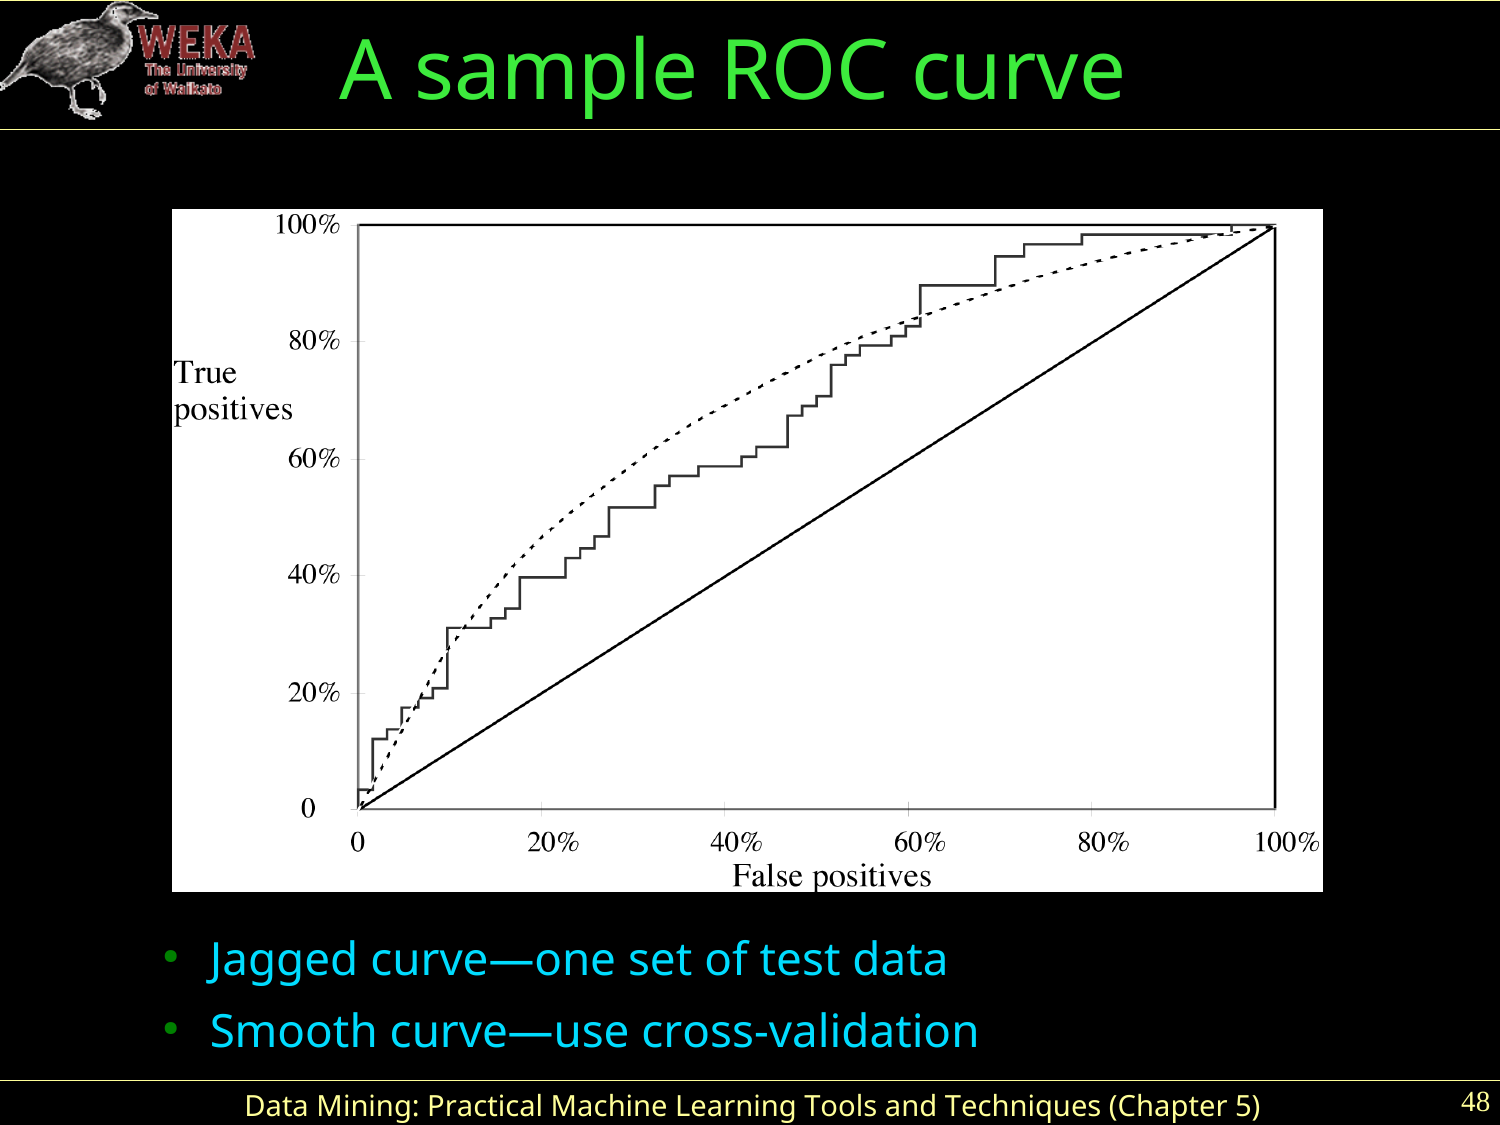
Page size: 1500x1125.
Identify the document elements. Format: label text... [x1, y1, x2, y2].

title A sample ROC curve [324, 0, 1500, 148]
text_box Jagged curve—one set of test data Smooth curve—use cross-validation [147, 919, 1186, 1046]
picture [172, 209, 1323, 892]
picture [0, 1, 266, 129]
